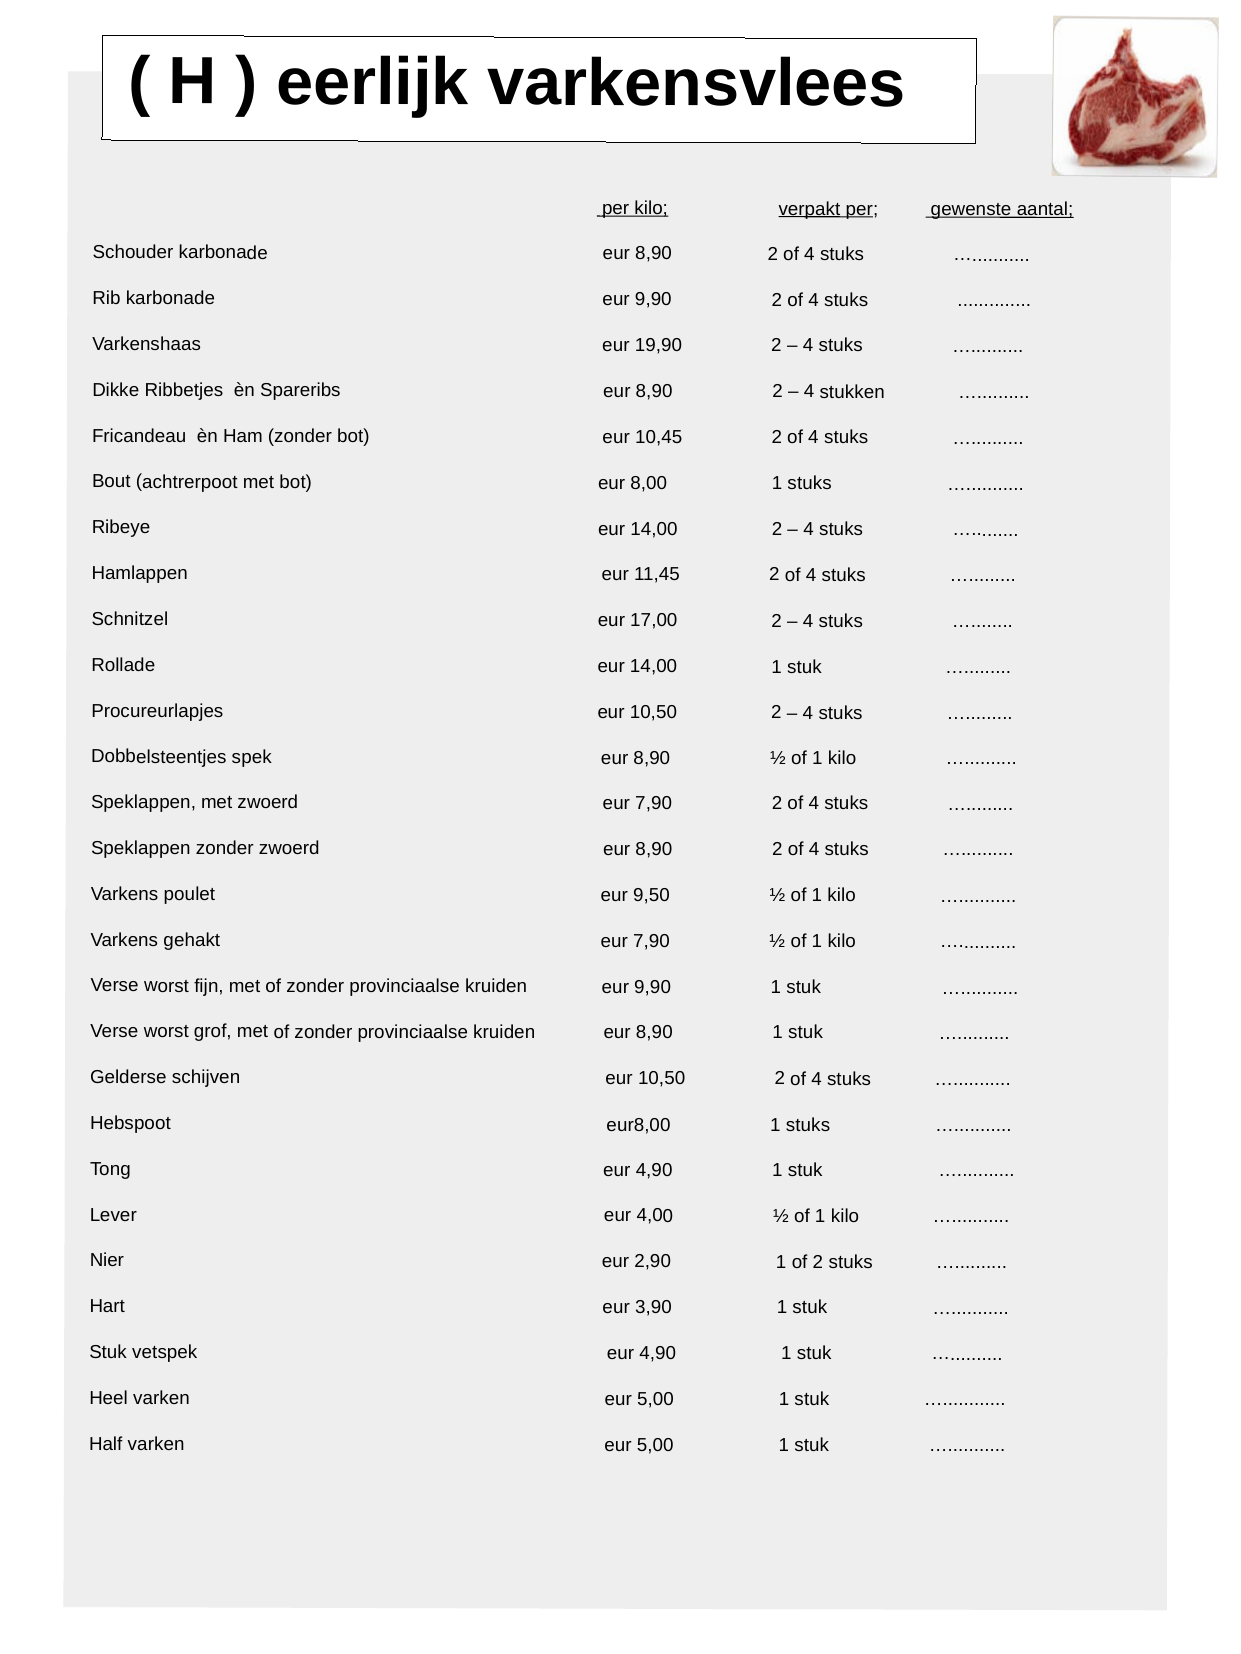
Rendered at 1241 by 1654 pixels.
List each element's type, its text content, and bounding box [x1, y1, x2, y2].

picture [1051, 15, 1219, 178]
text_box per kilo; verpakt per; gewenste aantal; Schouder karbonade eur 8,90 2 of 4 stuks …........... Rib karbonade eur 9,90 2 of 4 stuks .............. Varkenshaas eur 19,90 2 – 4 stuks ….......... Dikke Ribbetjes èn Spareribs eur 8,90 2 – 4 stukken ….......... Fricandeau èn Ham (zonder bot) eur 10,45 2 of 4 stuks ….......... Bout (achtrerpoot met bot) eur 8,00 1 stuks …........... Ribeye eur 14,00 2 – 4 stuks …......... Hamlappen eur 11,45 2 of 4 stuks …......... Schnitzel eur 17,00 2 – 4 stuks …........ Rollade eur 14,00 1 stuk …......... Procureurlapjes eur 10,50 2 – 4 stuks …......... Dobbelsteentjes spek eur 8,90 ½ of 1 kilo ….......... Speklappen, met zwoerd eur 7,90 2 of 4 stuks …......... Speklappen zonder zwoerd eur 8,90 2 of 4 stuks ….......... Varkens poulet eur 9,50 ½ of 1 kilo …........... Varkens gehakt eur 7,90 ½ of 1 kilo …........... Verse worst fijn, met of zonder provinciaalse kruiden eur 9,90 1 stuk …........... Verse worst grof, met of zonder provinciaalse kruiden eur 8,90 1 stuk ….......... Gelderse schijven eur 10,50 2 of 4 stuks …........... Hebspoot eur8,00 1 stuks …........... Tong eur 4,90 1 stuk …........... Lever eur 4,00 ½ of 1 kilo …........... Nier eur 2,90 1 of 2 stuks ….......... Hart eur 3,90 1 stuk …........... Stuk vetspek eur 4,90 1 stuk ….......... Heel varken eur 5,00 1 stuk …............ Half varken eur 5,00 1 stuk …........... [63, 71, 1171, 1611]
text_box ( H ) eerlijk varkensvlees [101, 35, 977, 144]
